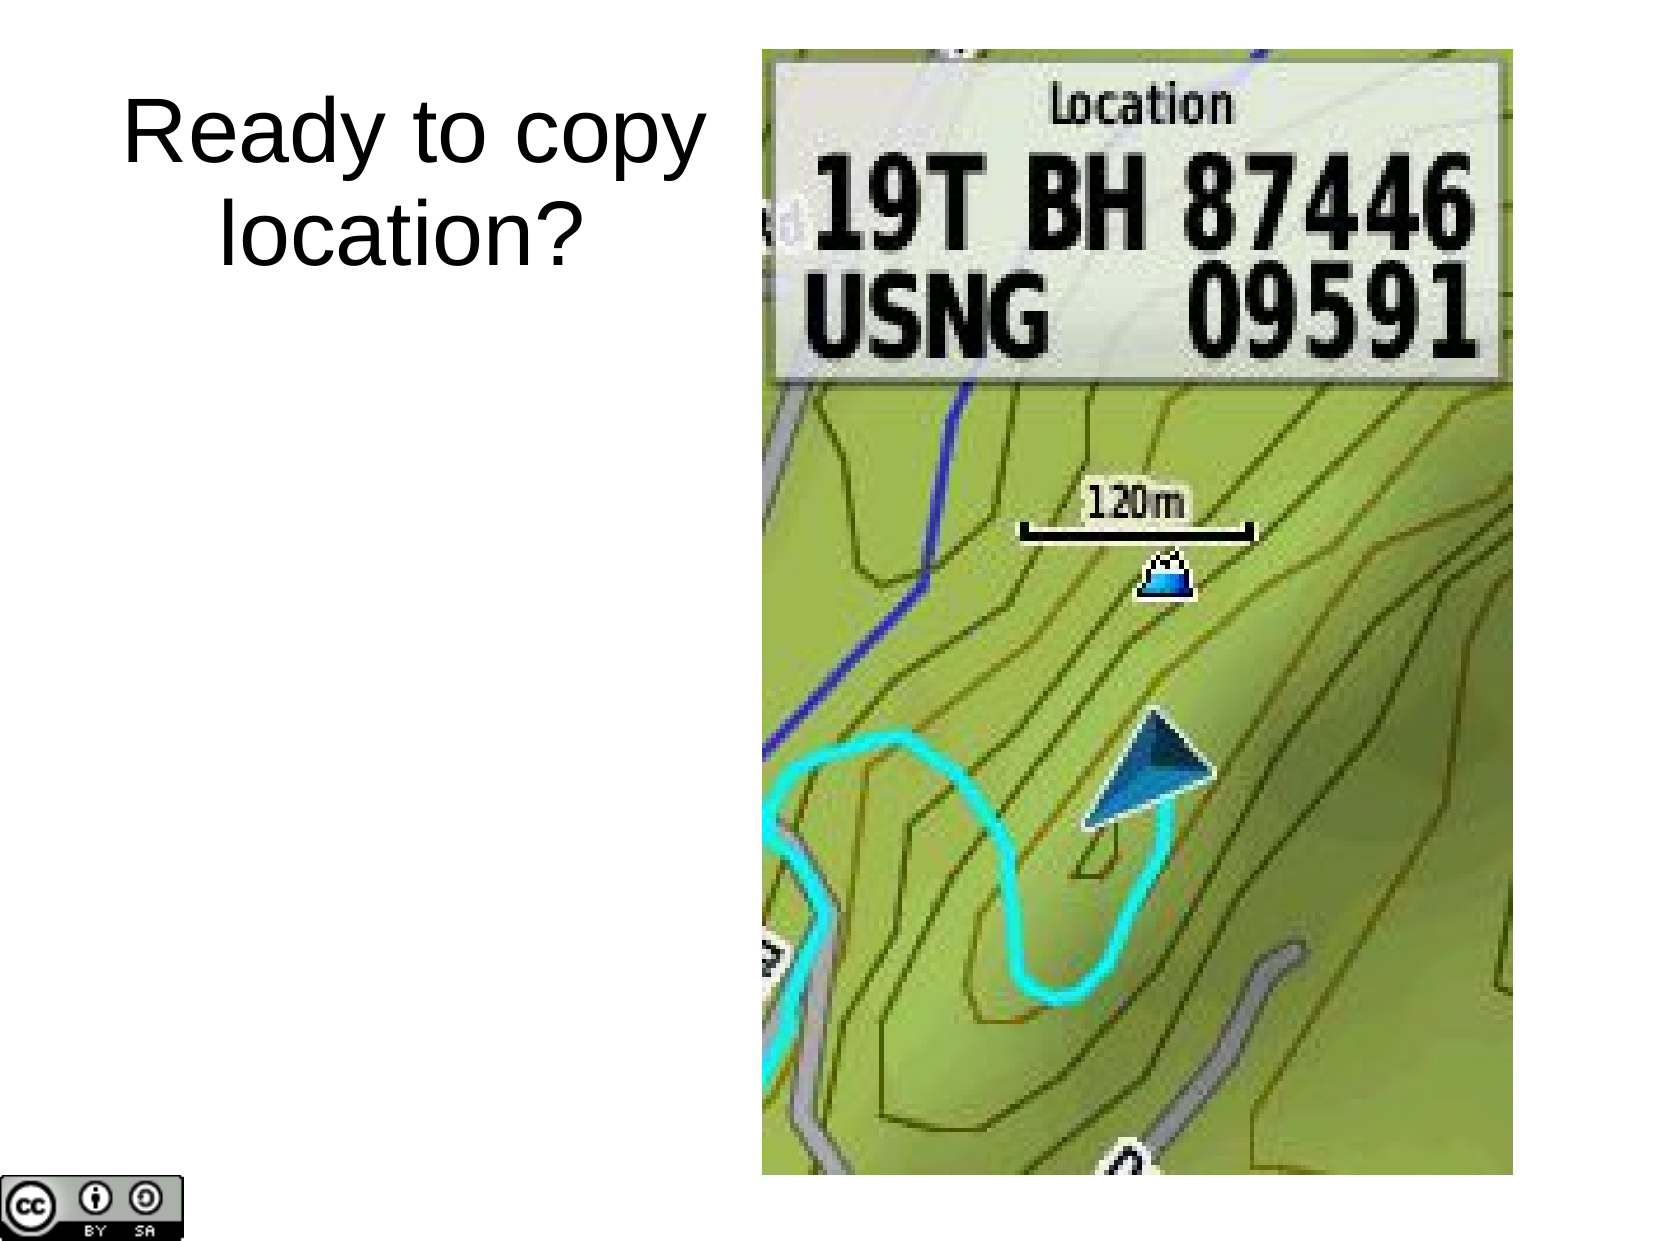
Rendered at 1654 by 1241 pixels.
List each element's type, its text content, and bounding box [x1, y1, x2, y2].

title Ready to copy location? [82, 78, 748, 287]
picture [0, 1175, 184, 1241]
picture [762, 49, 1513, 1175]
